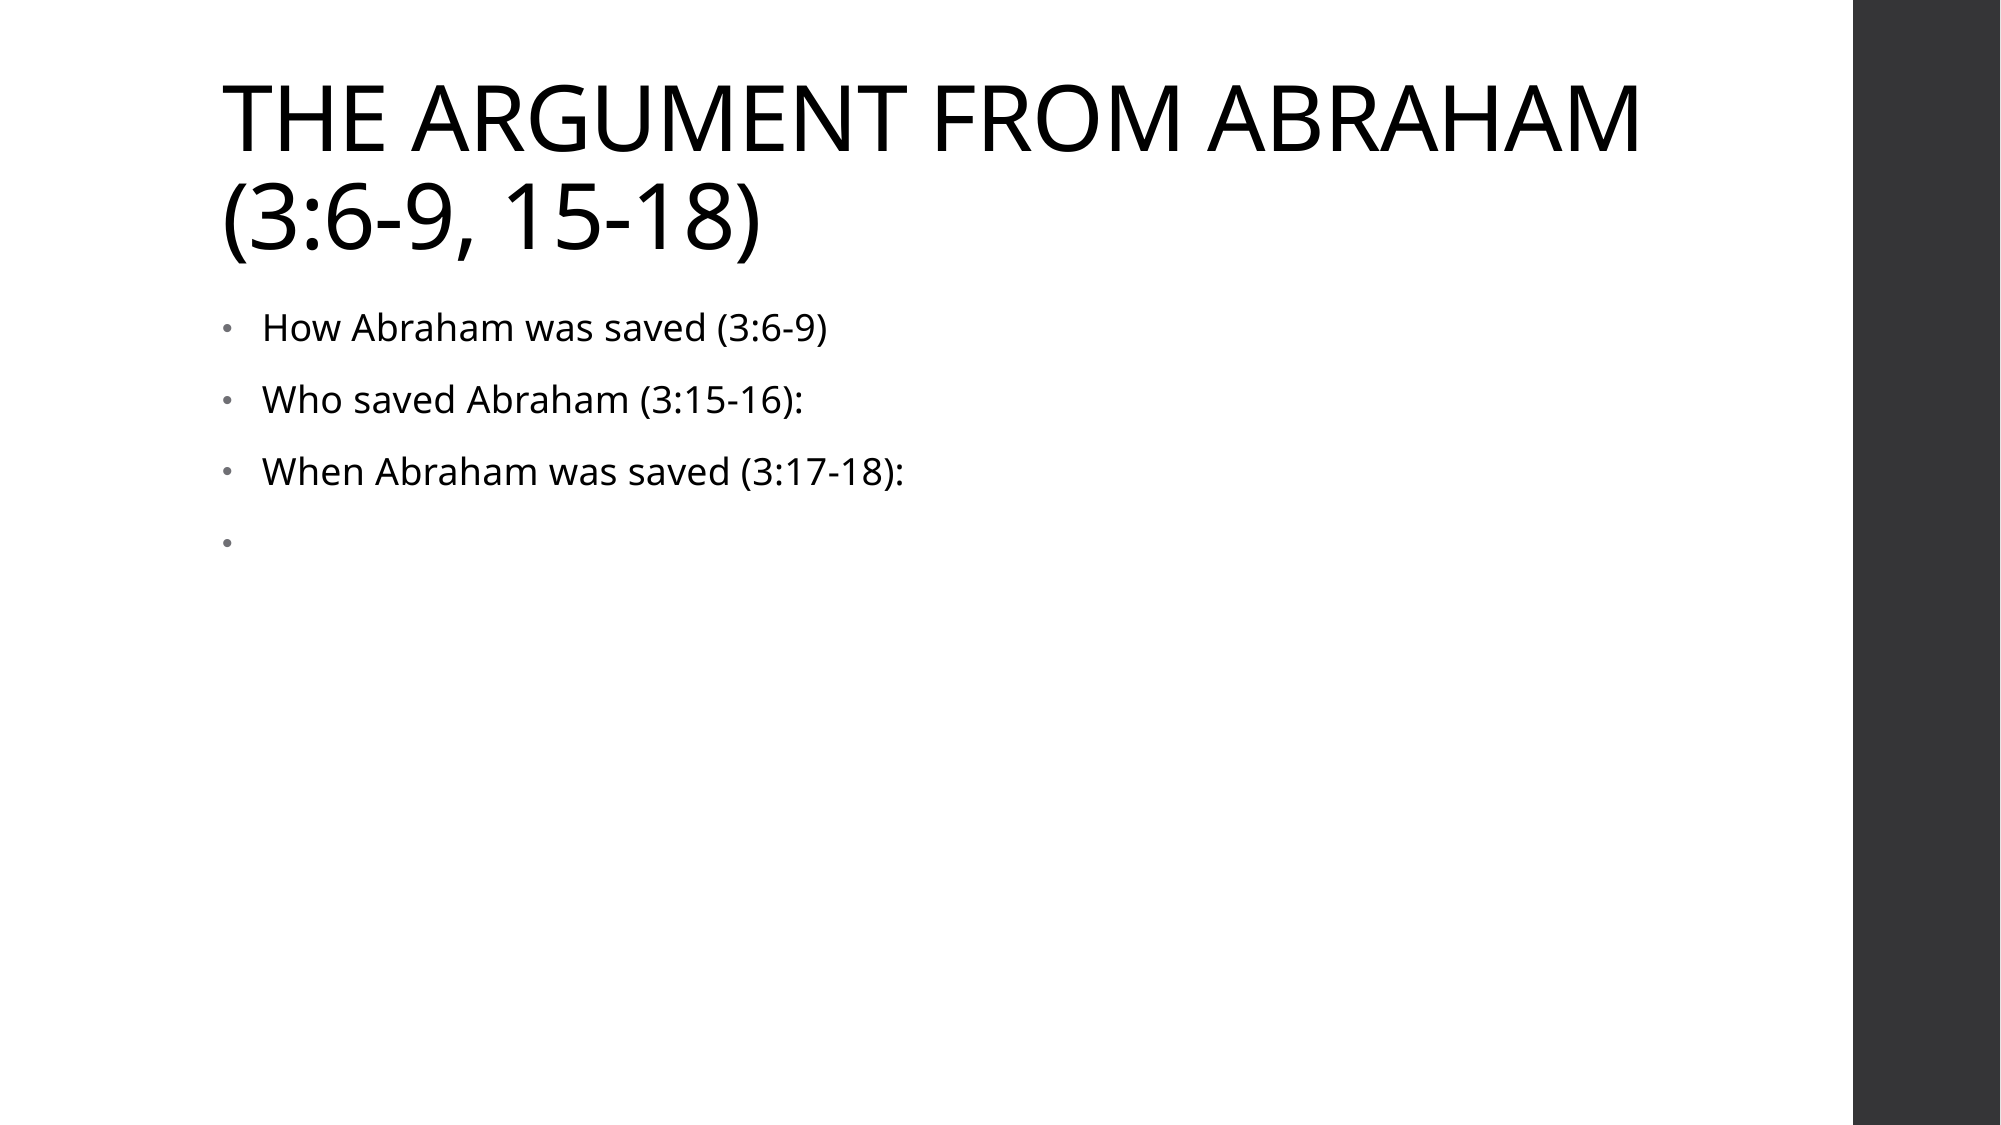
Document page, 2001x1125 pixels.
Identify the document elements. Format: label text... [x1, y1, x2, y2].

list How Abraham was saved (3:6-9) Who saved Abraham (3:15-16): When Abraham was saved (3:17-18): [206, 299, 1617, 1014]
title THE ARGUMENT FROM ABRAHAM (3:6-9, 15-18) [206, 60, 1797, 278]
